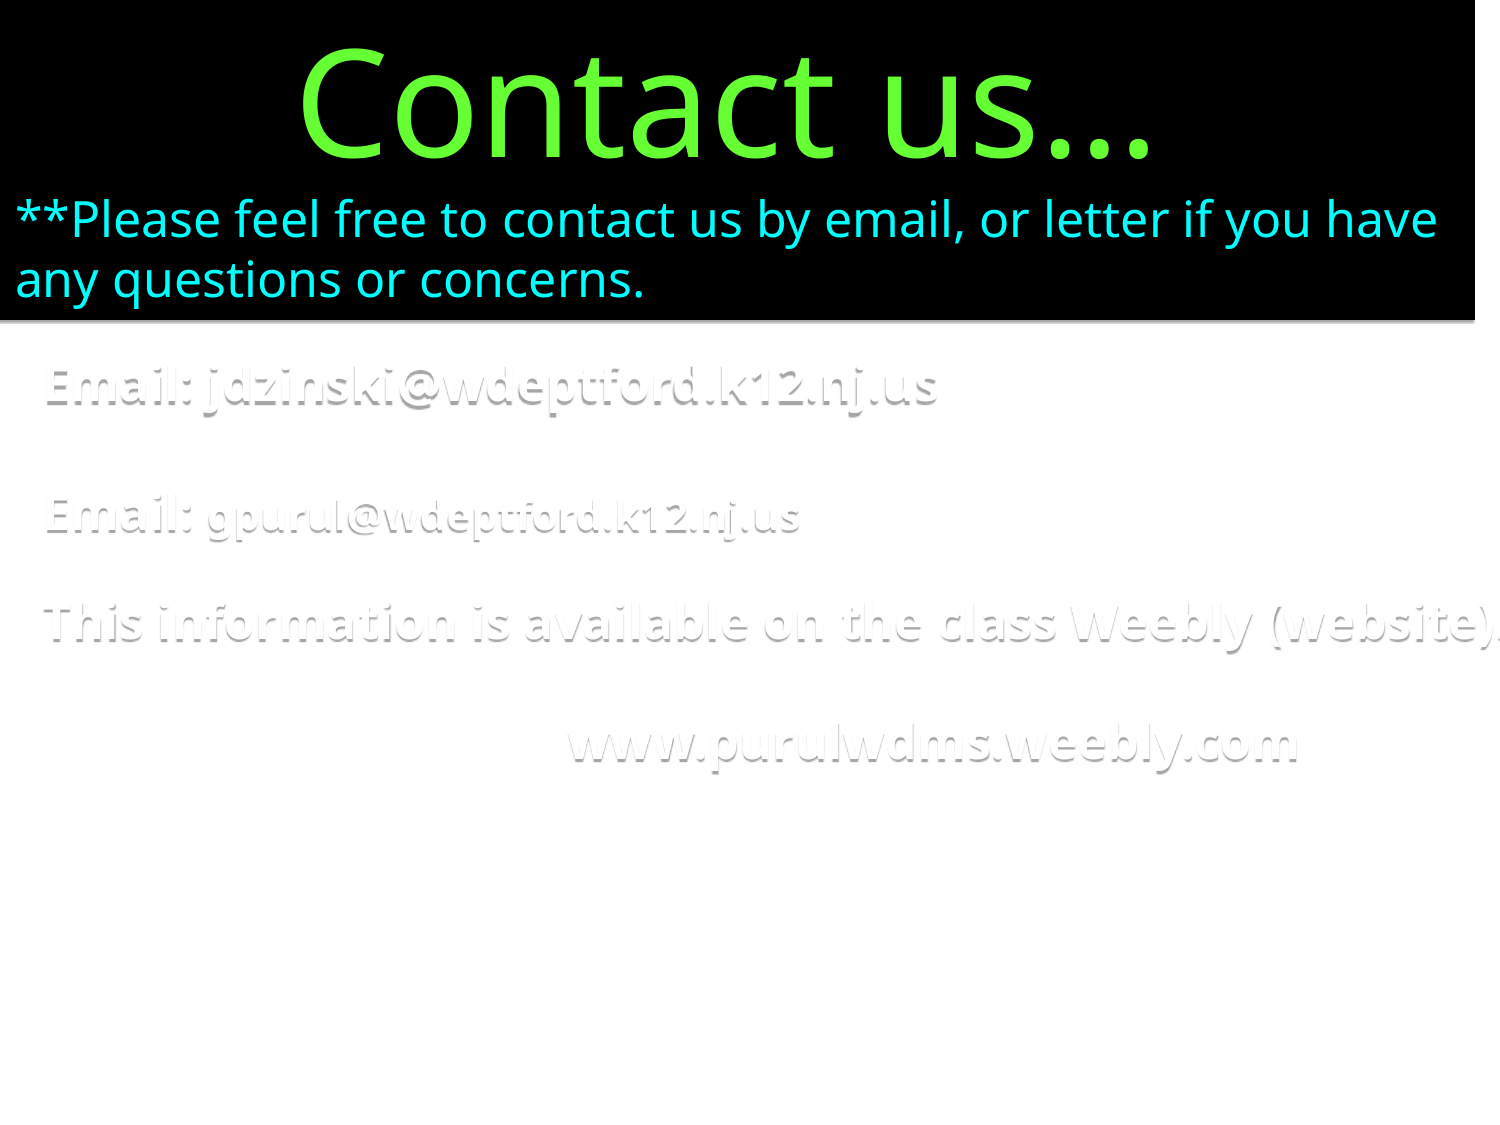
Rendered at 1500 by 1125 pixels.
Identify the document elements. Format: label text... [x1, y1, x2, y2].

text_box Contact us… **Please feel free to contact us by email, or letter if you have any questions or concerns. [0, 0, 1473, 318]
text_box Email: jdzinski@wdeptford.k12.nj.us Email: gpurul@wdeptford.k12.nj.us This information is available on the class Weebly (website). www.purulwdms.weebly.com [27, 344, 1500, 956]
